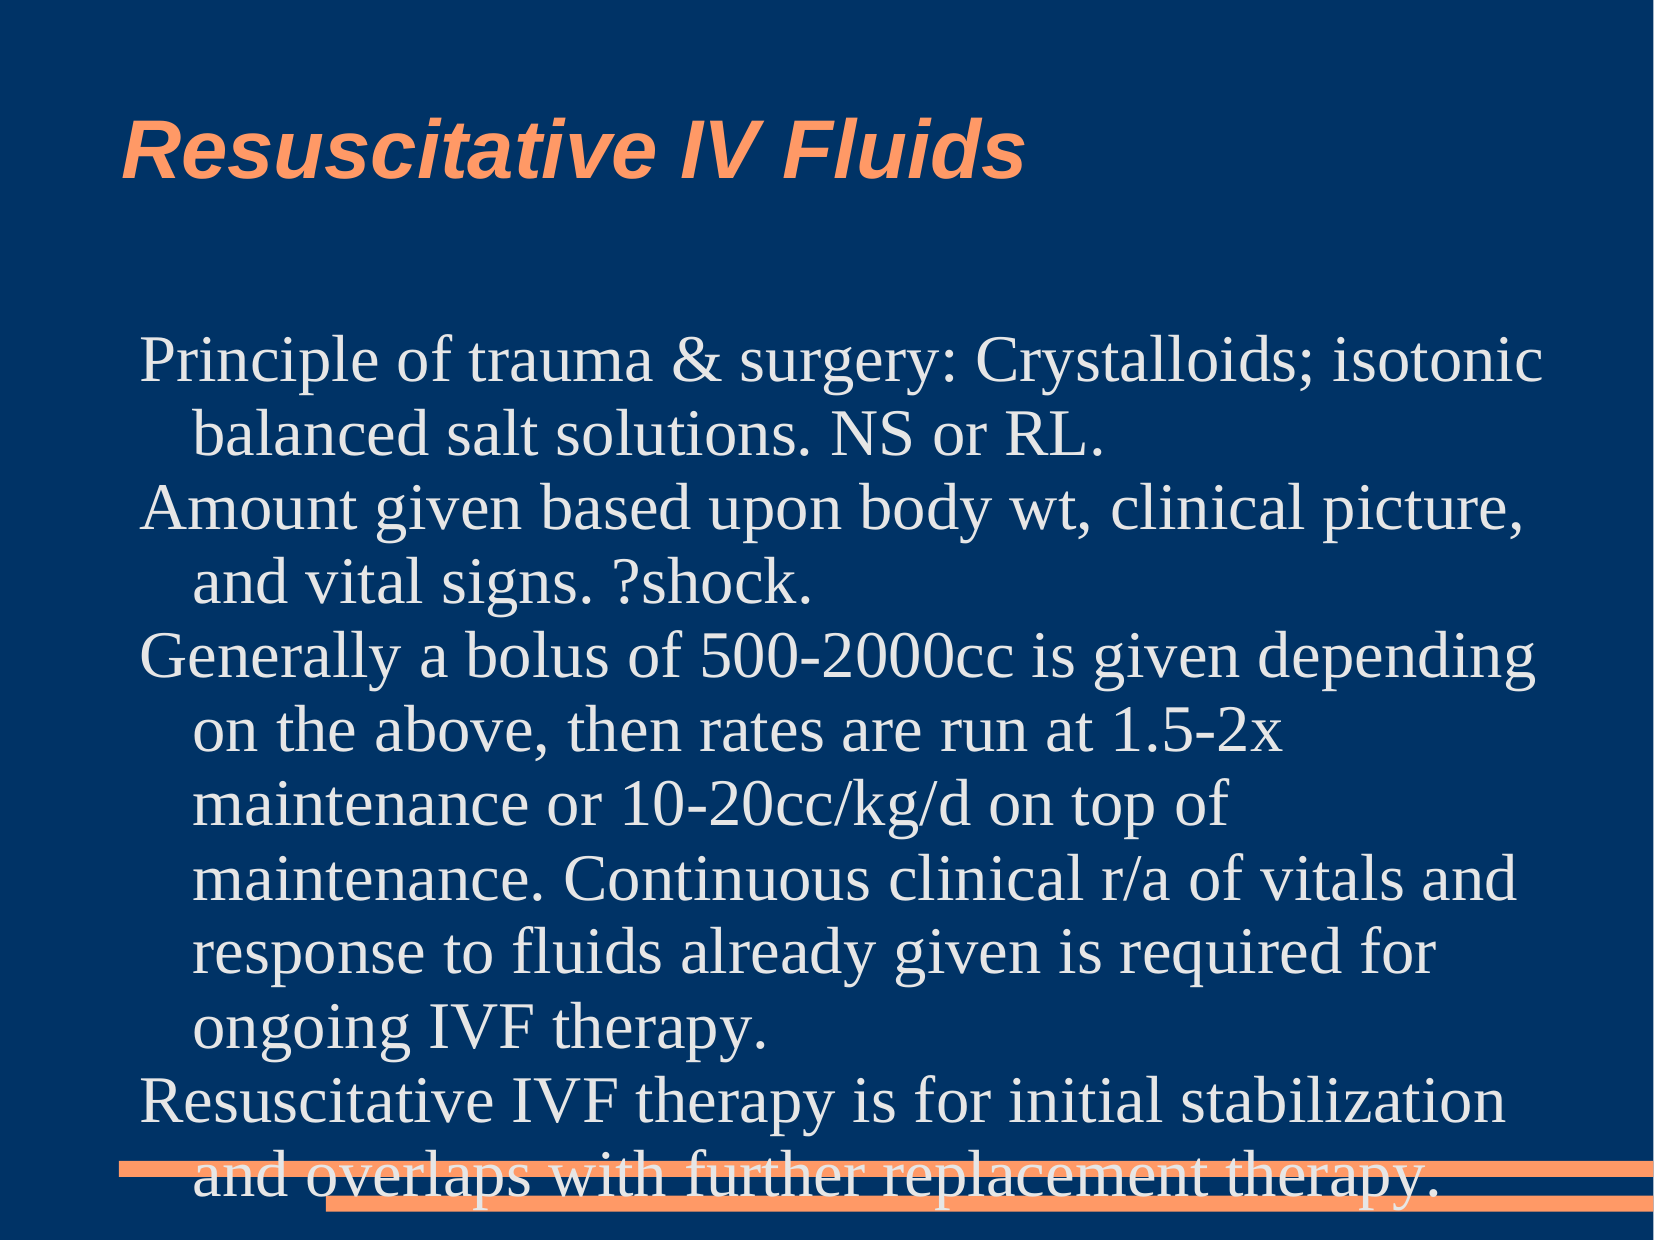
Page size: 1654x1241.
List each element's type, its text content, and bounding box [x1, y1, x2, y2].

list Principle of trauma & surgery: Crystalloids; isotonic balanced salt solutions. NS or RL. Amount given based upon body wt, clinical picture, and vital signs. ?shock. Generally a bolus of 500-2000cc is given depending on the above, then rates are run at 1.5-2x maintenance or 10-20cc/kg/d on top of maintenance. Continuous clinical r/a of vitals and response to fluids already given is required for ongoing IVF therapy. Resuscitative IVF therapy is for initial stabilization and overlaps with further replacement therapy. [121, 322, 1561, 1211]
title Resuscitative IV Fluids [121, 46, 1534, 254]
